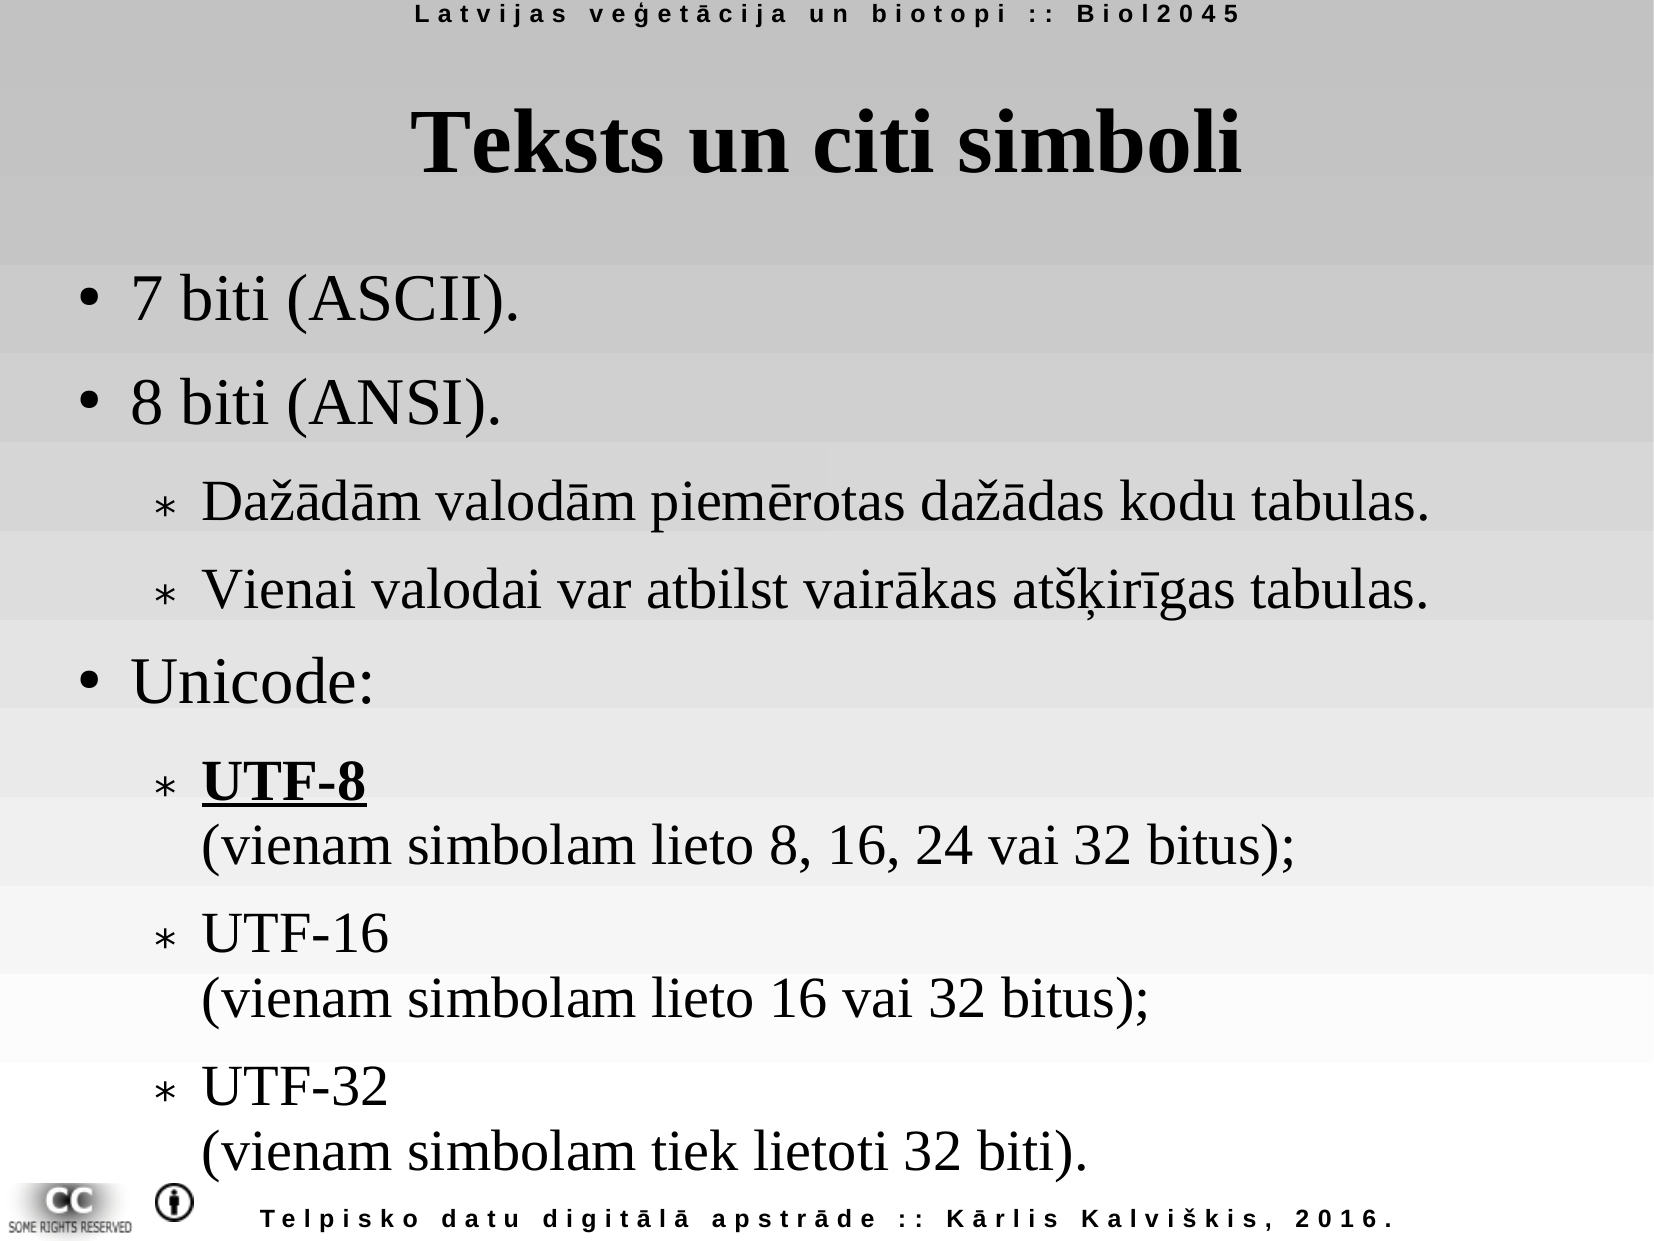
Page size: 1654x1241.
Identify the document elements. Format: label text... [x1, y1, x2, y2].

picture [0, 0, 1654, 1241]
list 7 biti (ASCII). 8 biti (ANSI). Dažādām valodām piemērotas dažādas kodu tabulas. Vienai valodai var atbilst vairākas atšķirīgas tabulas. Unicode: UTF-8 (vienam simbolam lieto 8, 16, 24 vai 32 bitus); UTF-16 (vienam simbolam lieto 16 vai 32 bitus); UTF-32 (vienam simbolam tiek lietoti 32 biti). [59, 261, 1596, 1183]
title Teksts un citi simboli [59, 37, 1596, 246]
